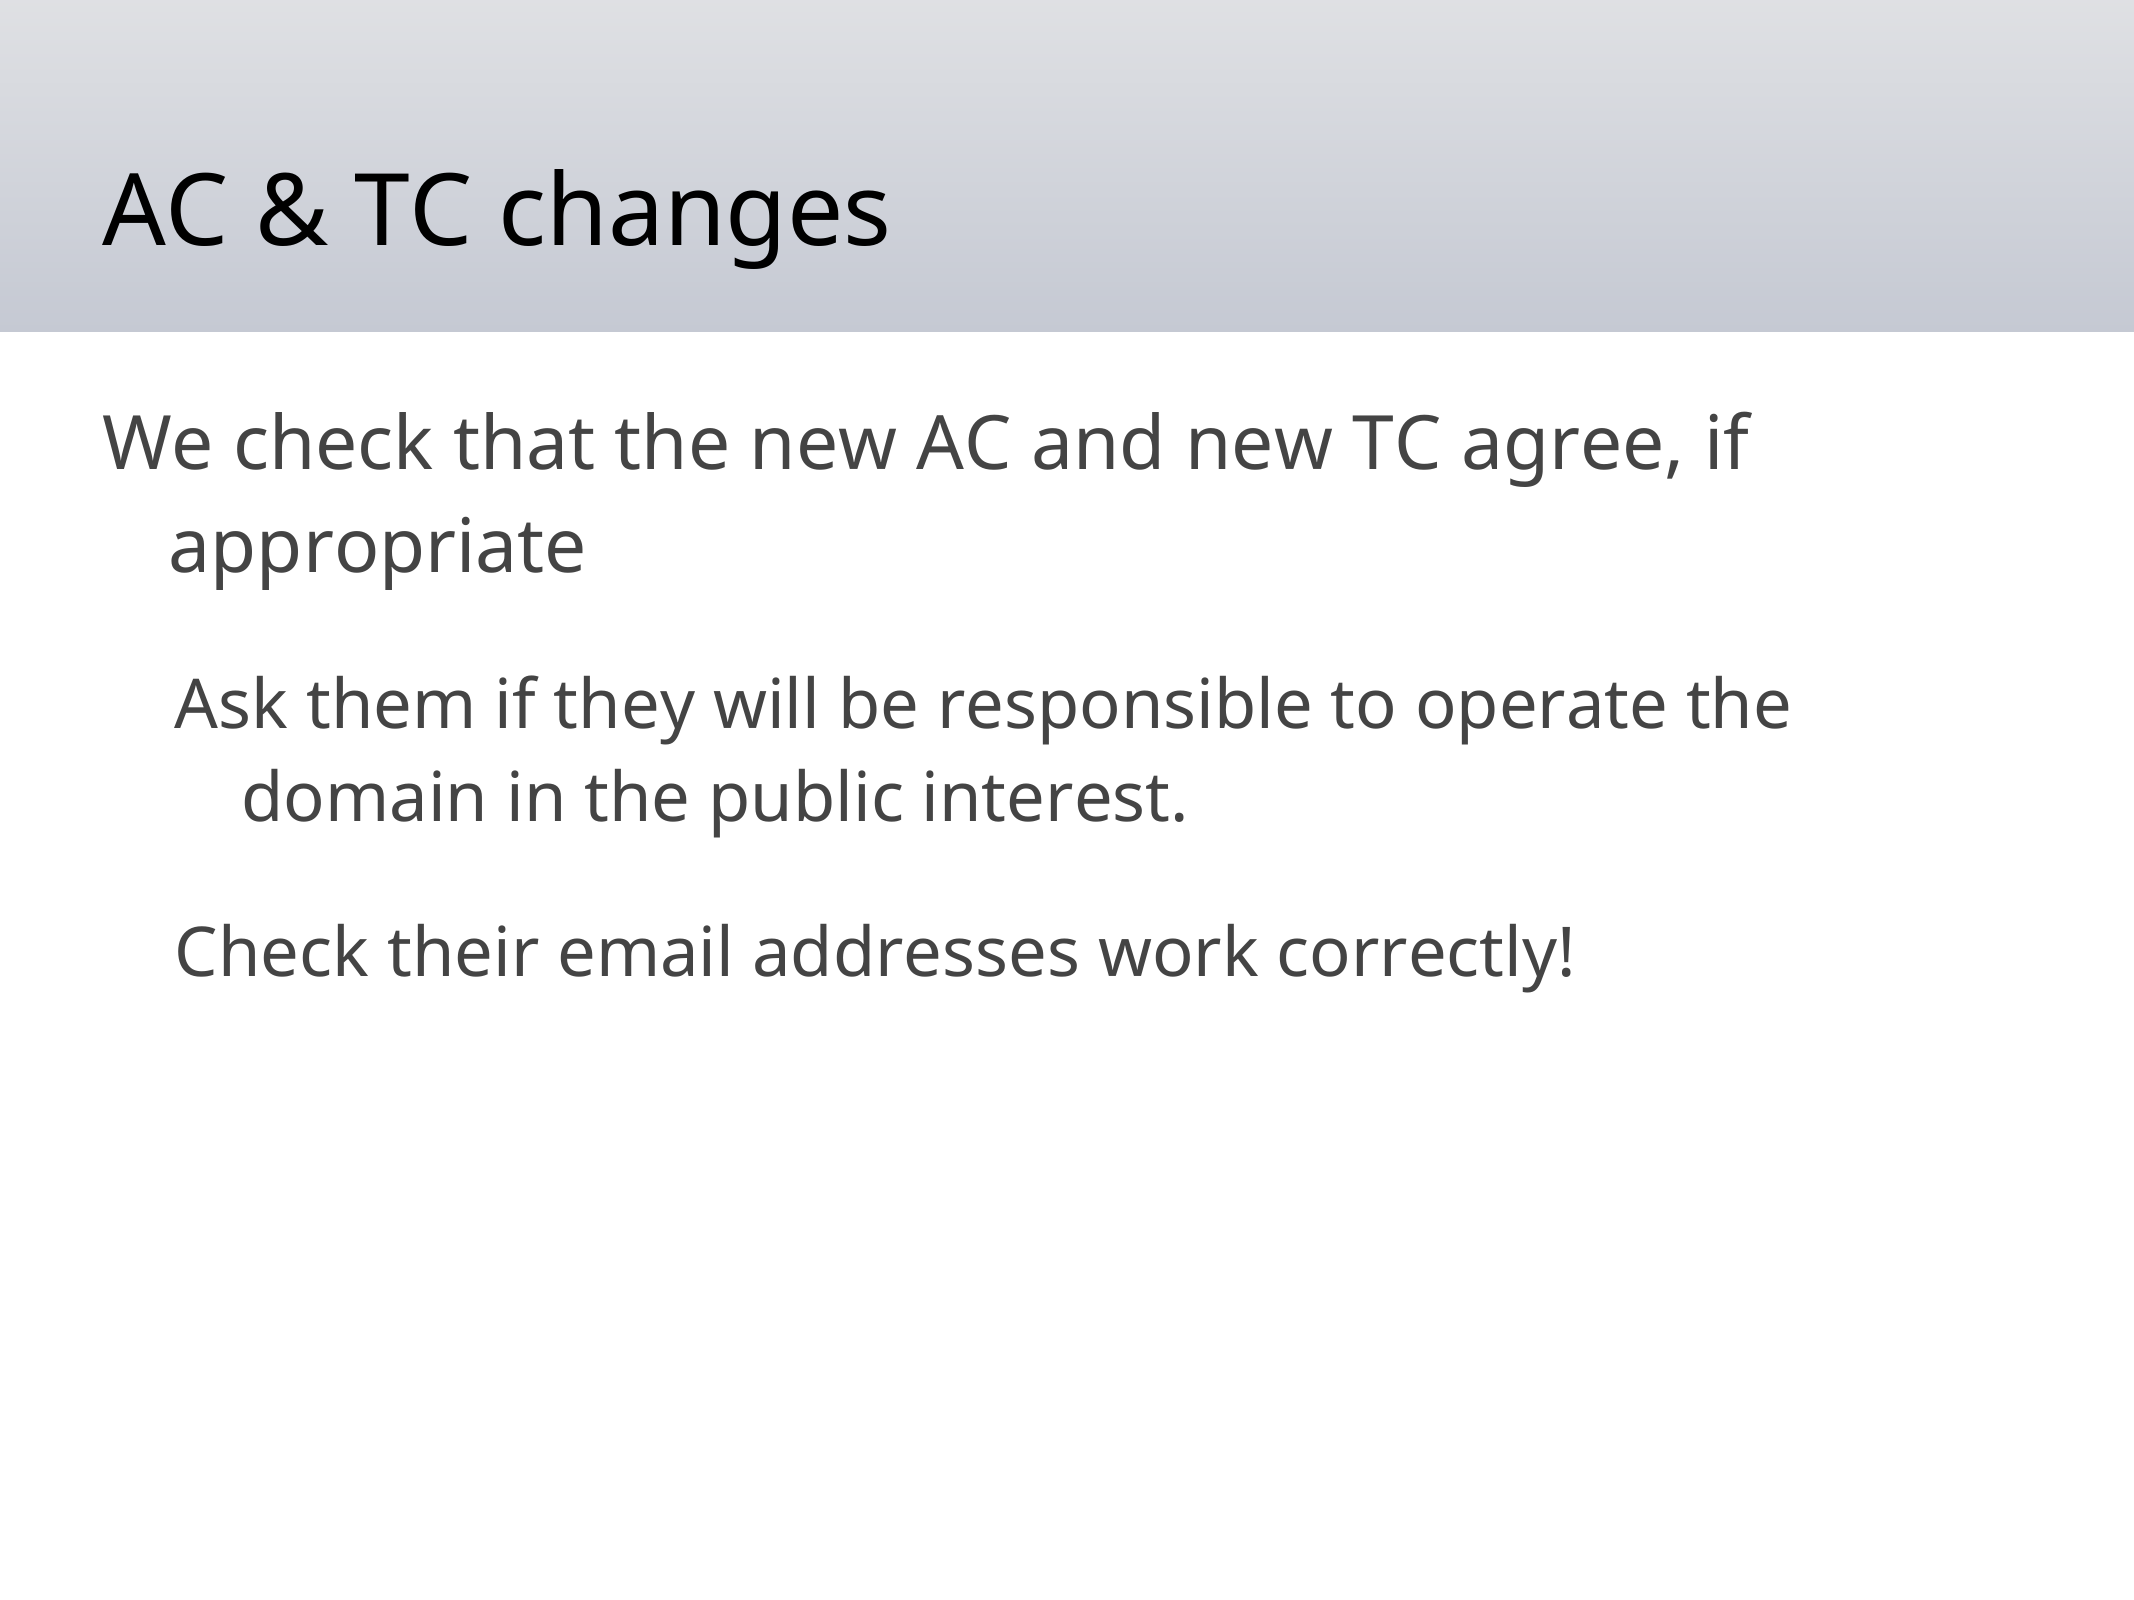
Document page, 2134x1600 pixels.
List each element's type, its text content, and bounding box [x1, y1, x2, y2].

title AC & TC changes [93, 54, 2040, 284]
list We check that the new AC and new TC agree, if appropriate Ask them if they will be responsible to operate the domain in the public interest. Check their email addresses work correctly! [93, 381, 2040, 1459]
text_box [0, 0, 2134, 332]
